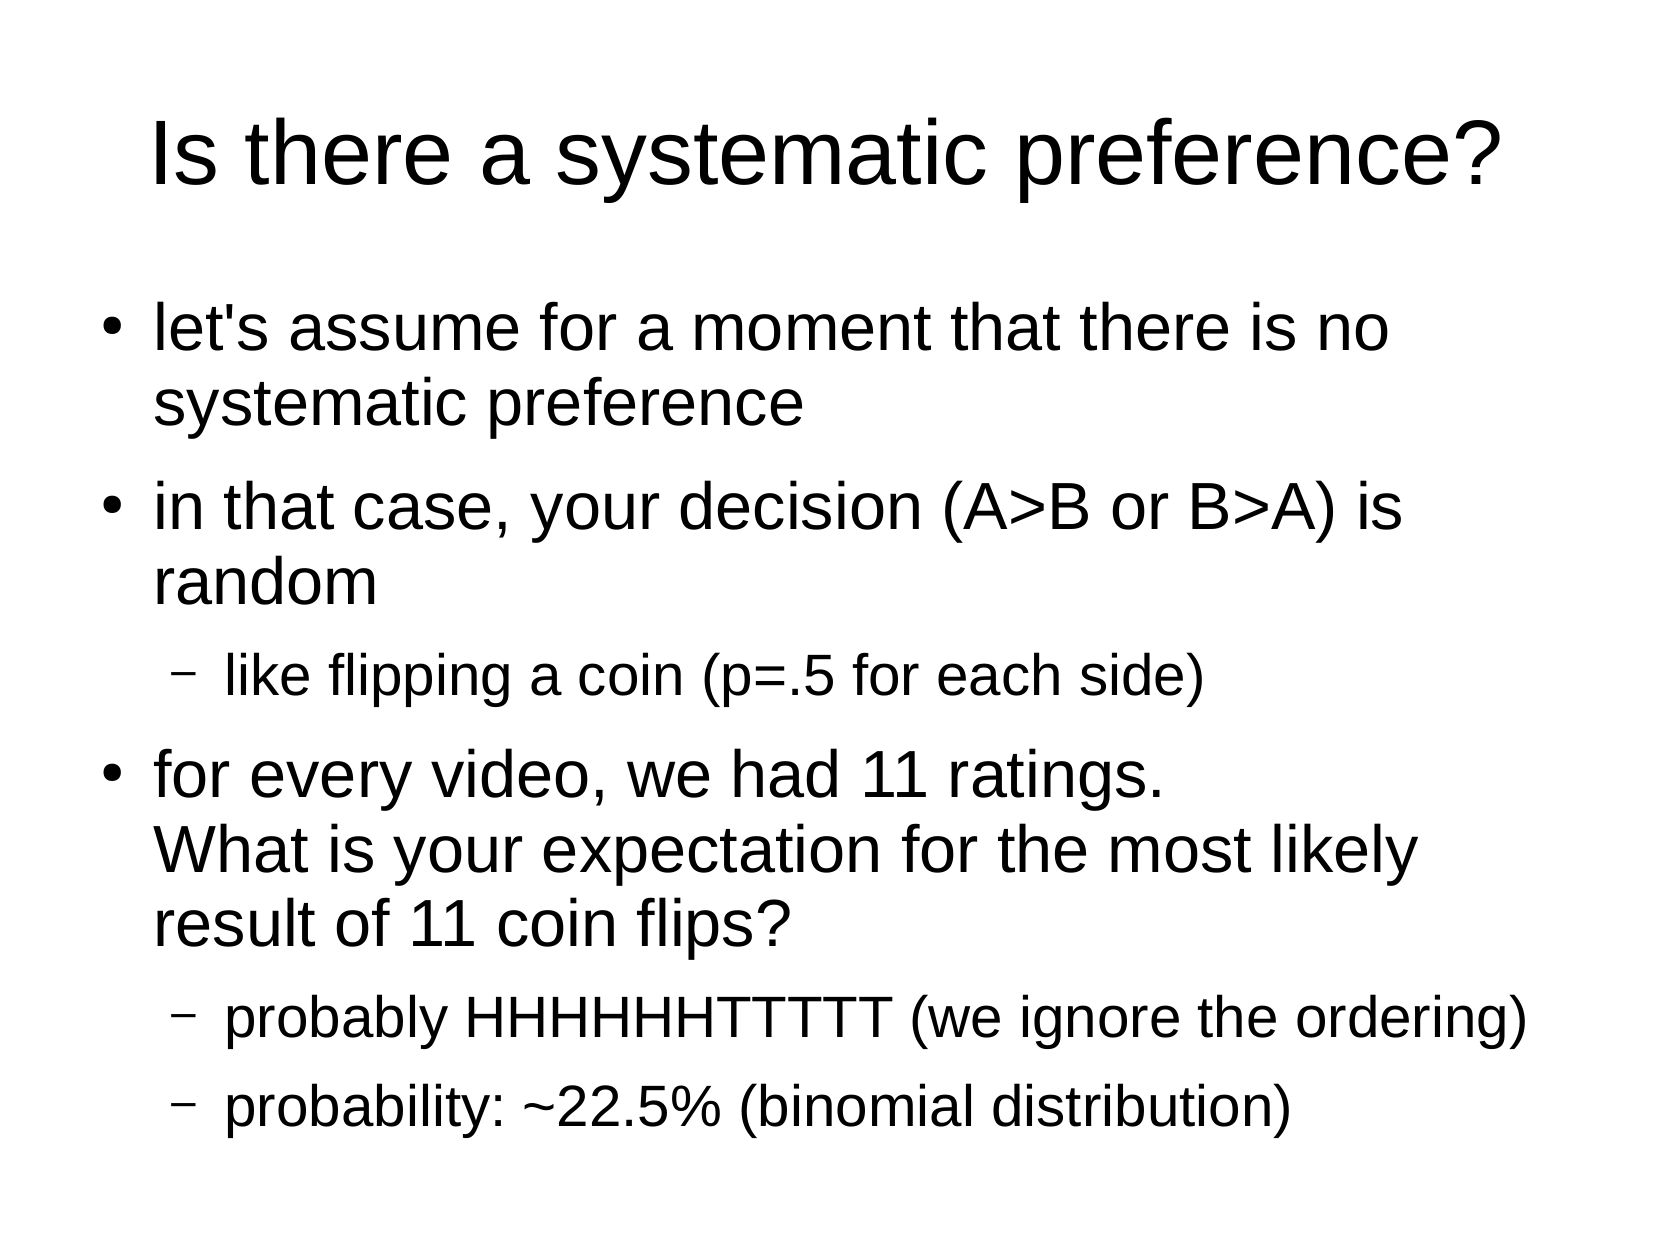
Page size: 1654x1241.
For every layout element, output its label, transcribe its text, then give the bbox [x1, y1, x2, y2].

title Is there a systematic preference? [82, 49, 1571, 257]
list let's assume for a moment that there is no systematic preference in that case, your decision (A>B or B>A) is random like flipping a coin (p=.5 for each side) for every video, we had 11 ratings. What is your expectation for the most likely result of 11 coin flips? probably HHHHHHTTTTT (we ignore the ordering) probability: ~22.5% (binomial distribution) [82, 290, 1571, 1212]
